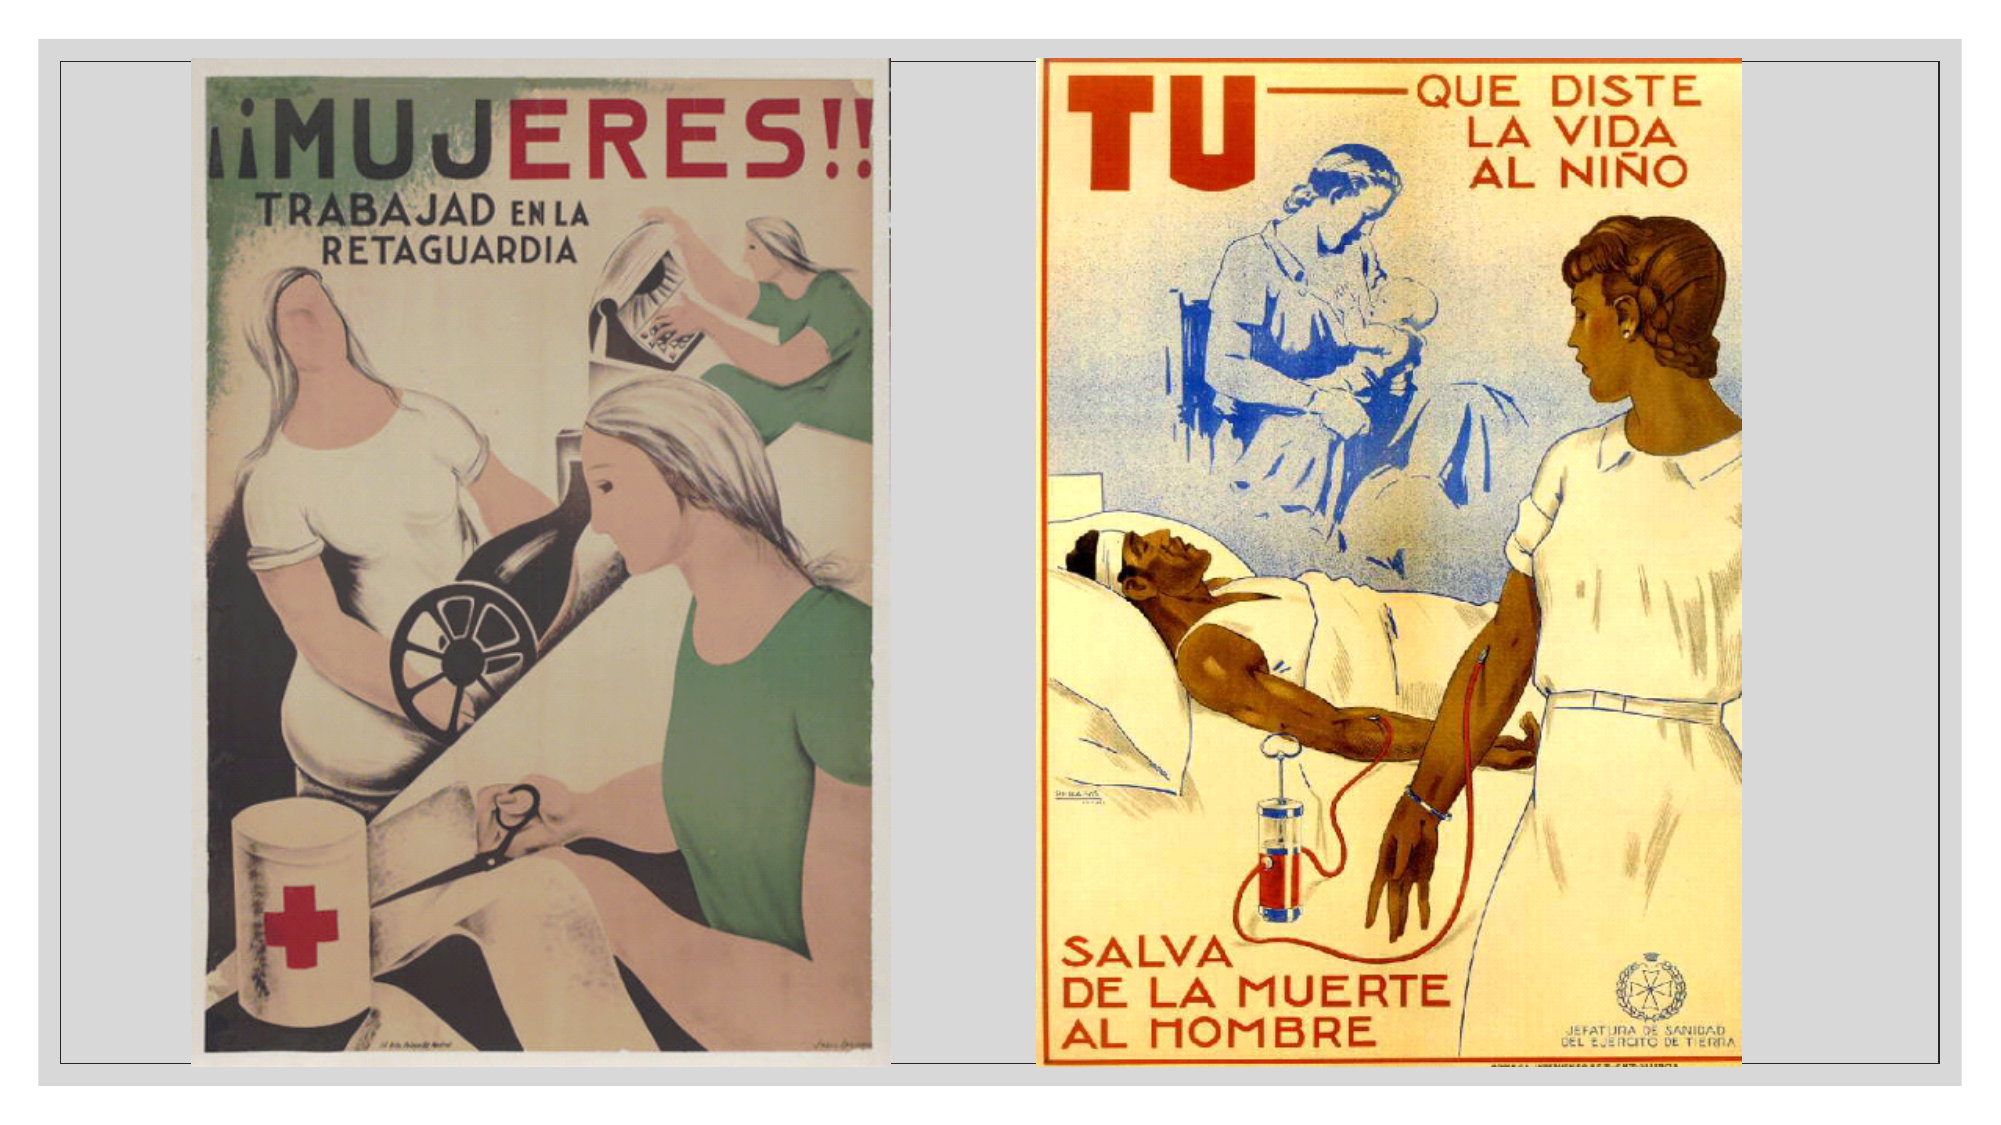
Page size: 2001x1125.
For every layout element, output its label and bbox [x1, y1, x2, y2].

picture [191, 58, 891, 1067]
picture [1036, 58, 1742, 1067]
